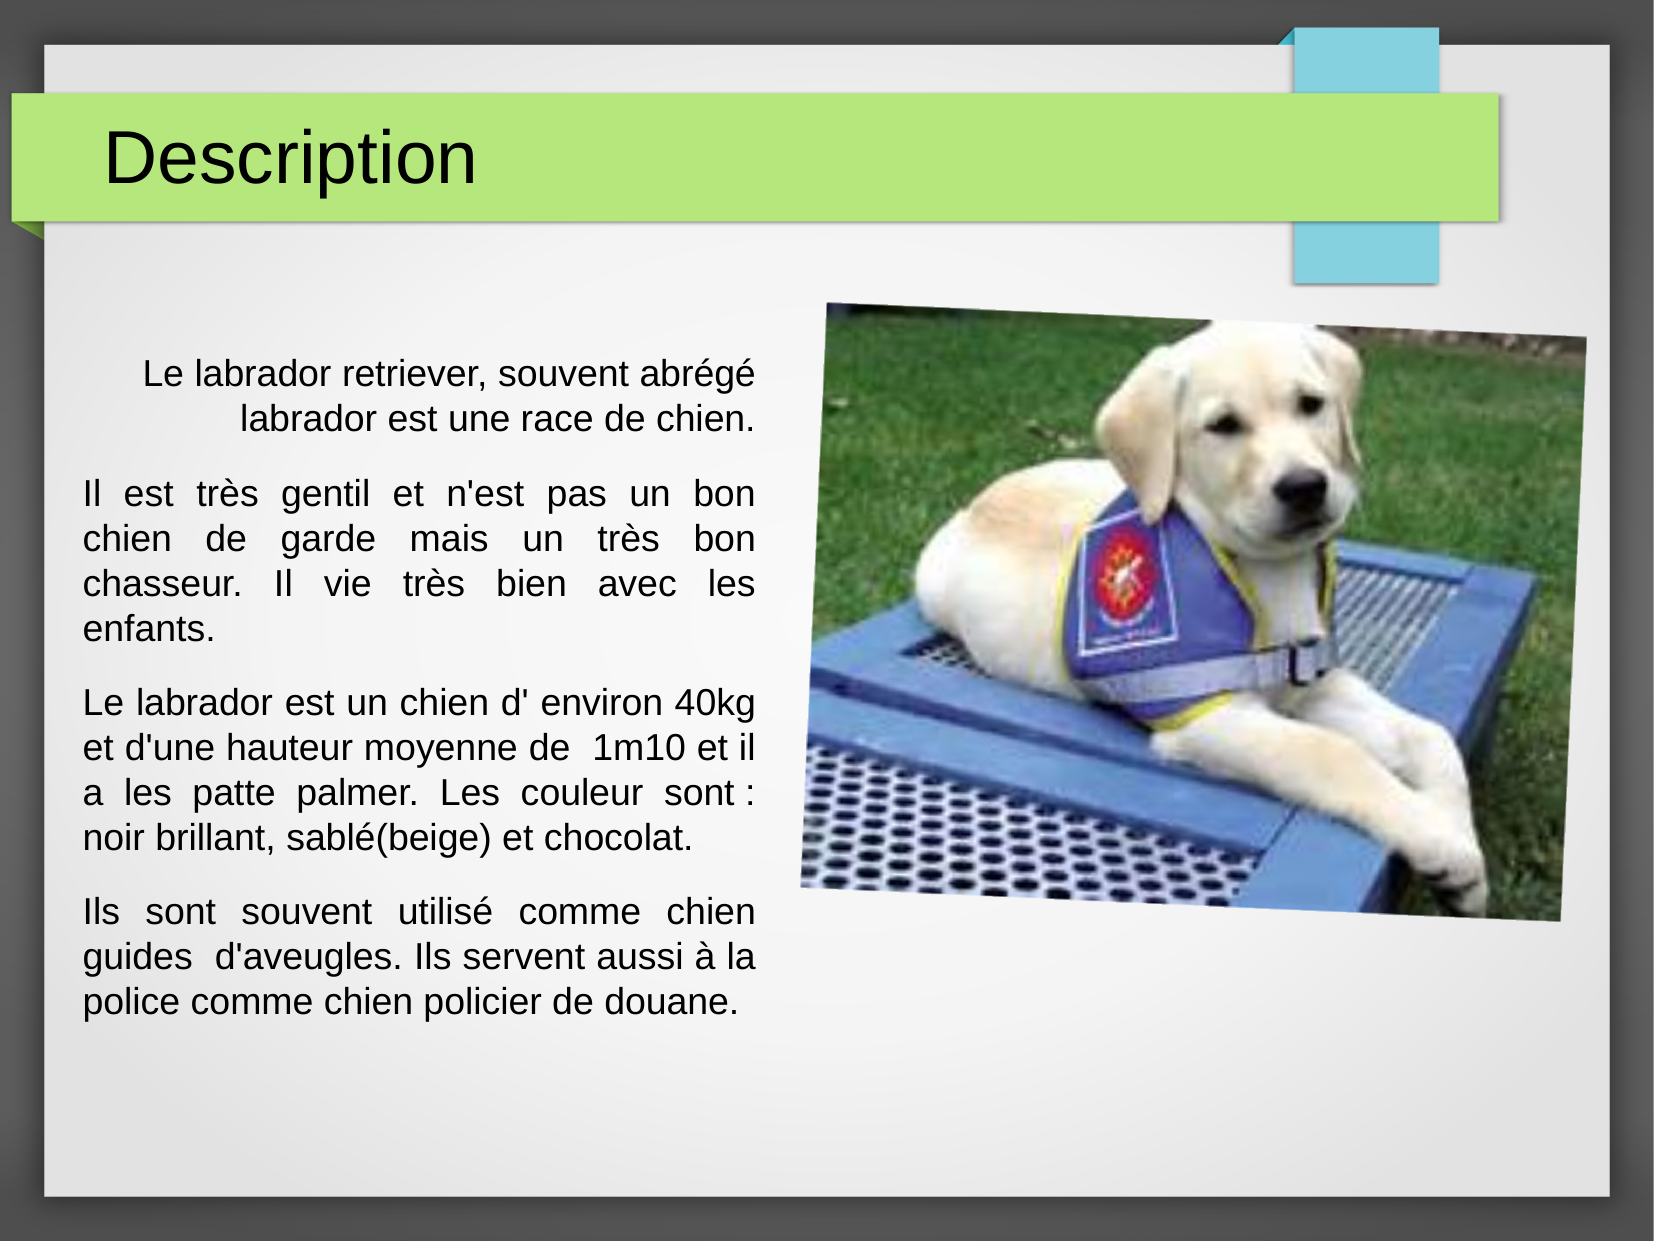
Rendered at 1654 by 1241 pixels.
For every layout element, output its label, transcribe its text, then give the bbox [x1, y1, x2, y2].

text_box Le labrador retriever, souvent abrégé labrador est une race de chien. Il est très gentil et n'est pas un bon chien de garde mais un très bon chasseur. Il vie très bien avec les enfants. Le labrador est un chien d' environ 40kg et d'une hauteur moyenne de 1m10 et il a les patte palmer. Les couleur sont : noir brillant, sablé(beige) et chocolat. Ils sont souvent utilisé comme chien guides d'aveugles. Ils servent aussi à la police comme chien policier de douane. [82, 349, 756, 1068]
title Description [82, 108, 1264, 199]
picture [0, 0, 1654, 1241]
